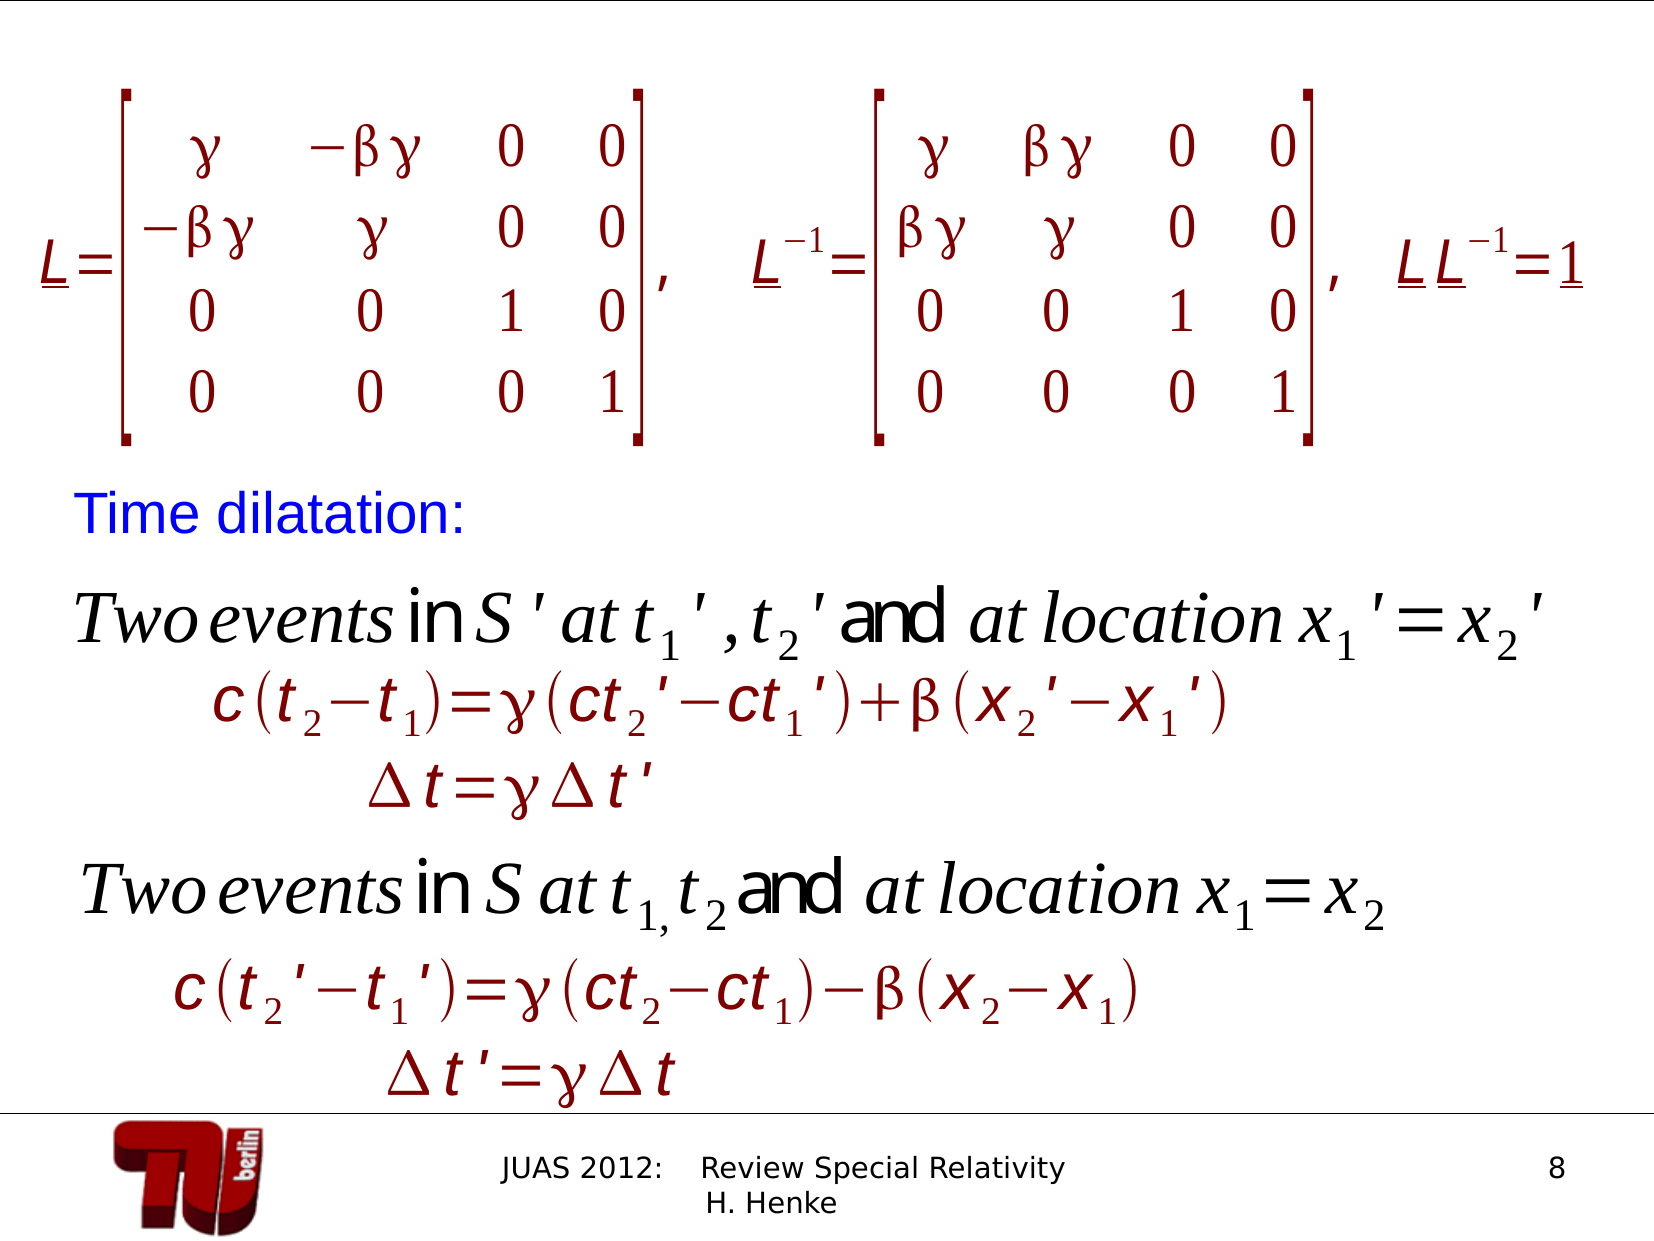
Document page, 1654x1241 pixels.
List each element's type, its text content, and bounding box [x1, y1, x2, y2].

chart [72, 846, 1392, 941]
text_box Time dilatation: [58, 473, 502, 567]
chart [33, 85, 1591, 449]
chart [167, 949, 1147, 1116]
picture [112, 1119, 265, 1238]
chart [64, 575, 1548, 828]
